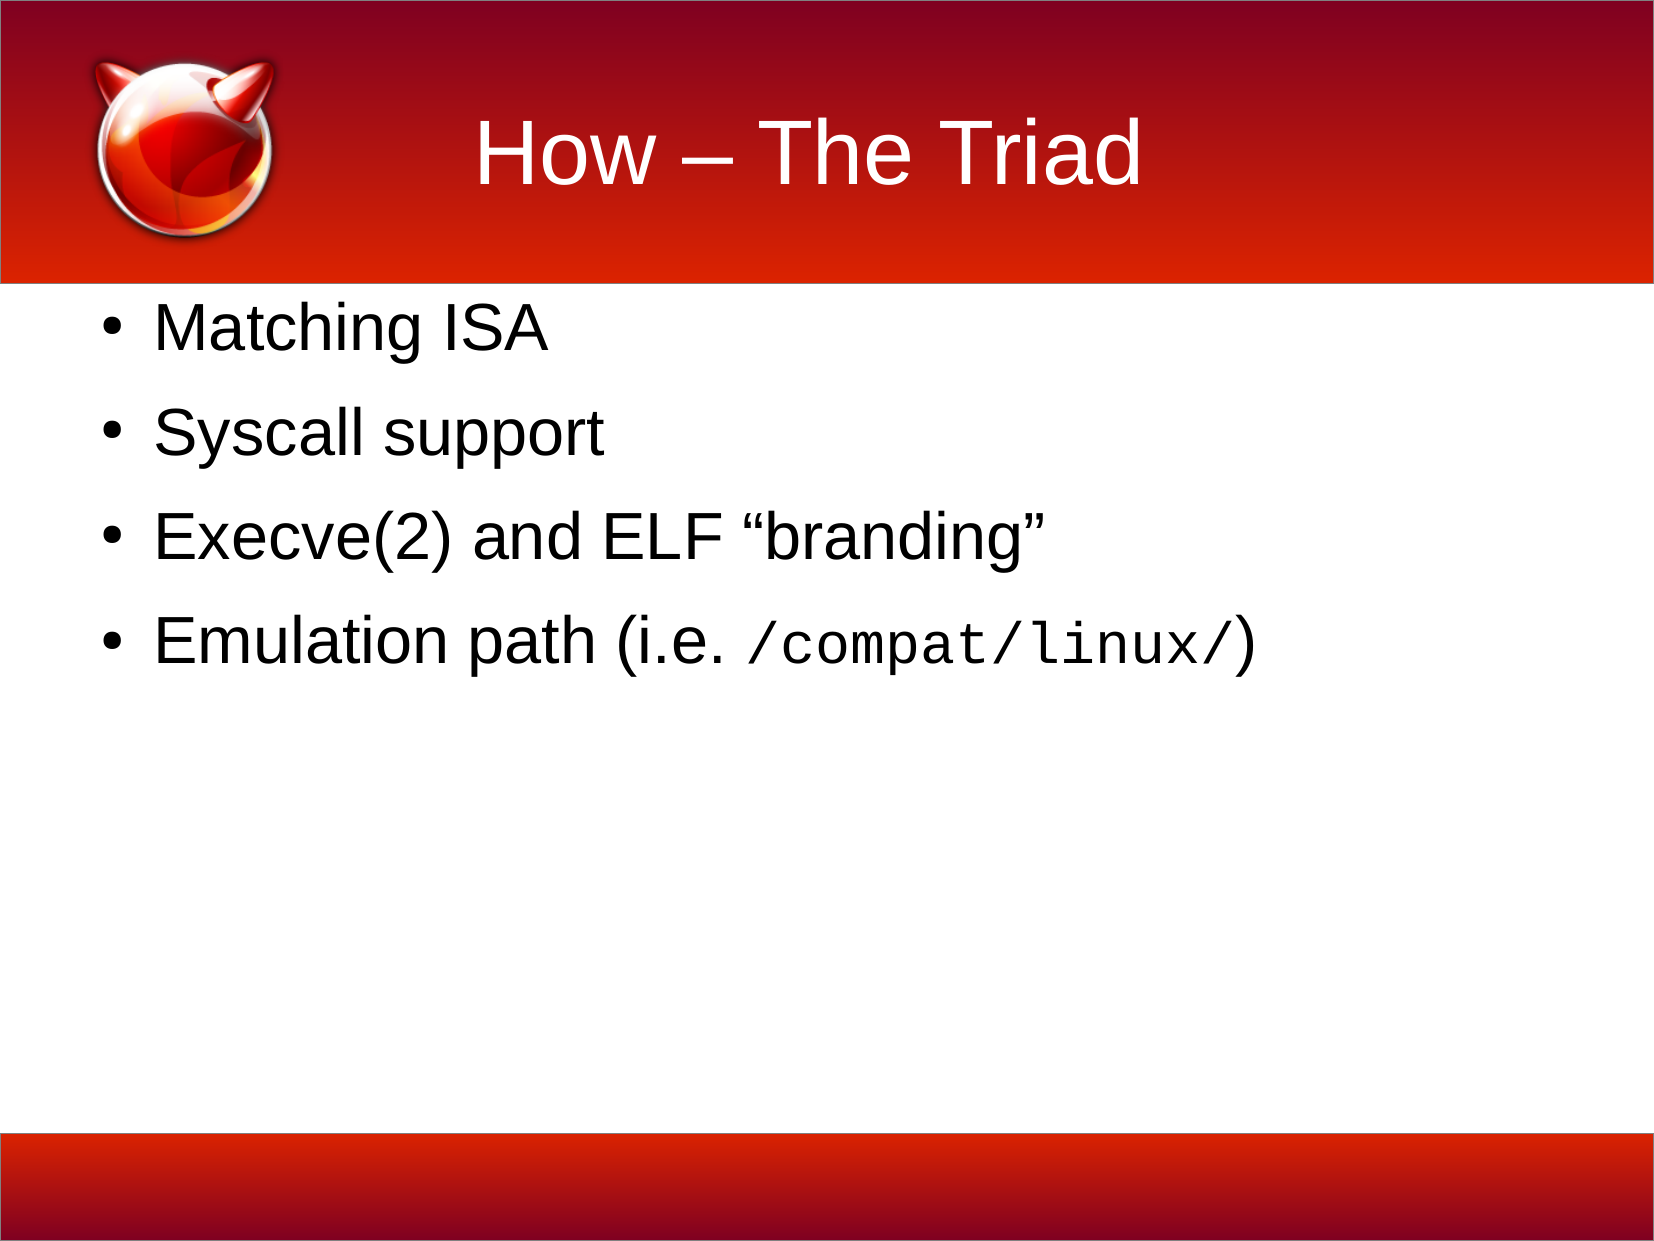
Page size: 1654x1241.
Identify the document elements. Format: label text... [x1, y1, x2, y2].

list Matching ISA Syscall support Execve(2) and ELF “branding” Emulation path (i.e. /compat/linux/) [82, 290, 1538, 1010]
title How – The Triad [82, 49, 1536, 257]
